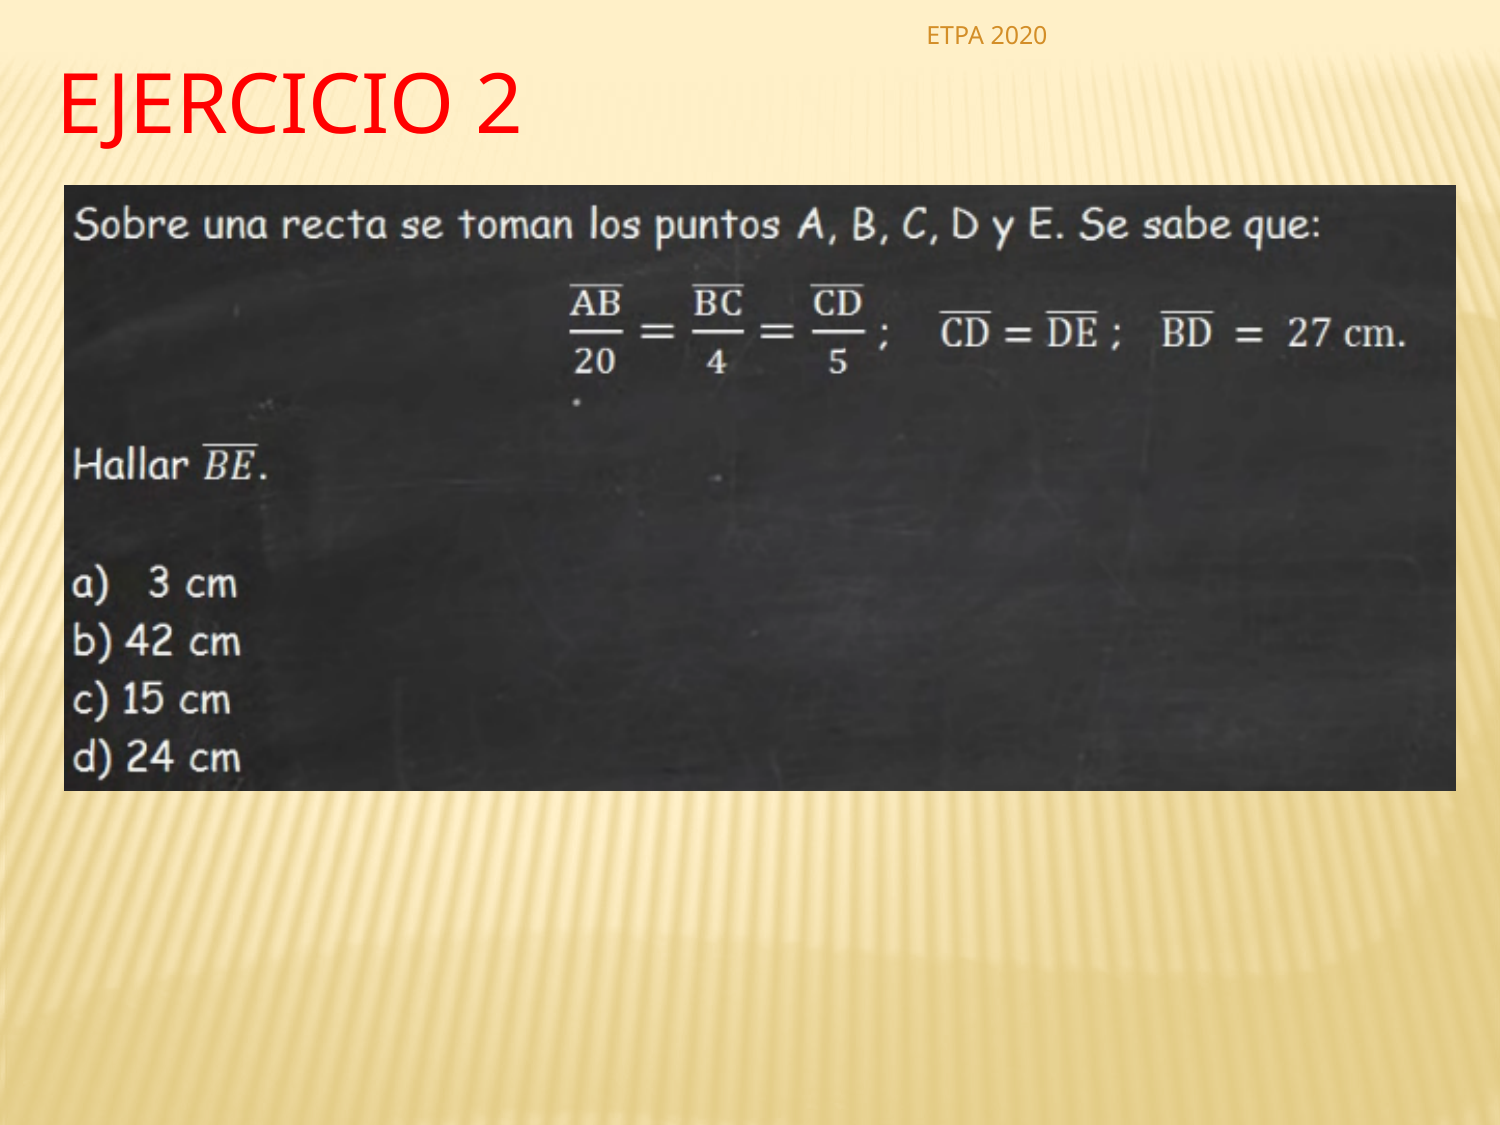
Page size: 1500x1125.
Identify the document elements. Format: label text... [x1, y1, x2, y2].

picture [0, 0, 1500, 1125]
text_box EJERCICIO 2 [41, 42, 644, 158]
footer ETPA 2020 [512, 12, 1063, 60]
